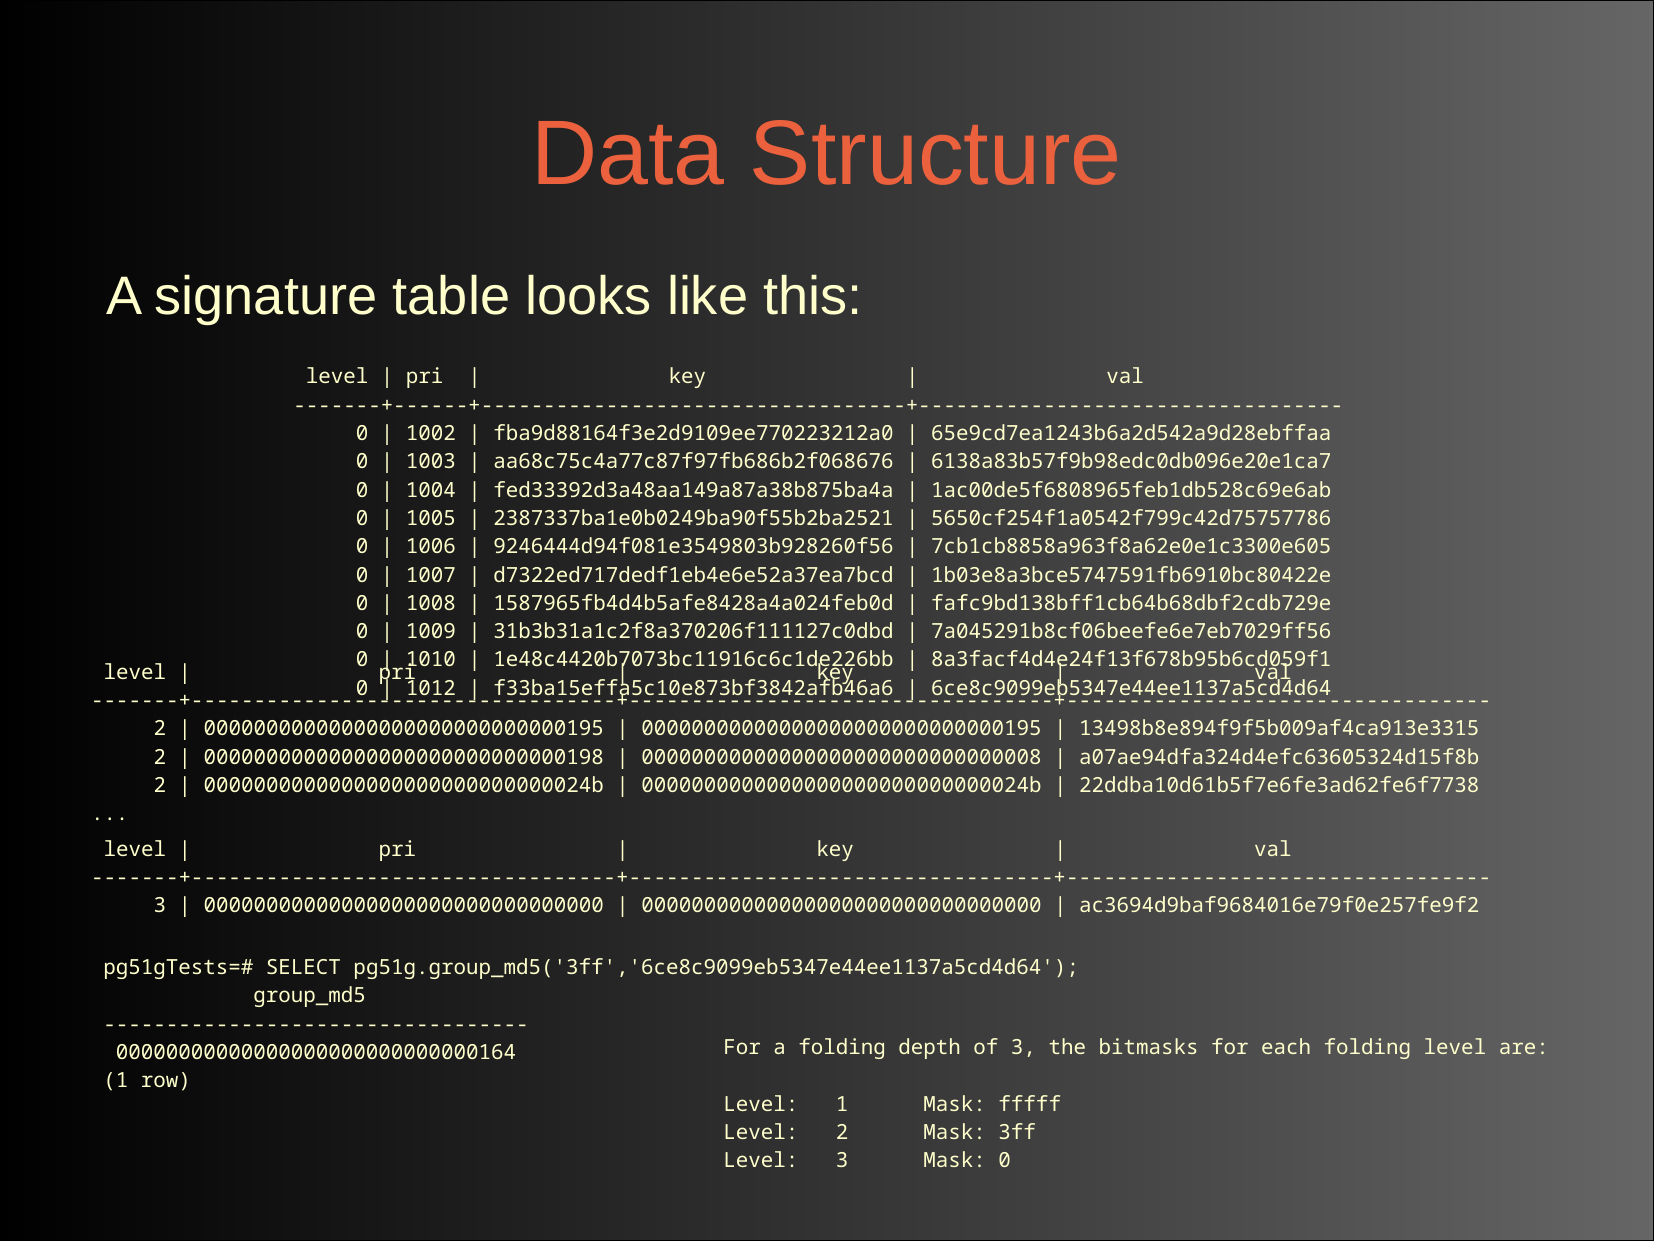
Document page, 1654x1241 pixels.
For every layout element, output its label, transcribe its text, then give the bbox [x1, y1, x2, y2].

text_box level | pri | key | val -------+----------------------------------+----------------------------------+---------------------------------- 3 | 00000000000000000000000000000000 | 00000000000000000000000000000000 | ac3694d9baf9684016e79f0e257fe9f2 [76, 826, 1506, 939]
text_box pg51gTests=# SELECT pg51g.group_md5('3ff','6ce8c9099eb5347e44ee1137a5cd4d64'); group_md5 ---------------------------------- 00000000000000000000000000000164 (1 row) [88, 944, 1602, 1093]
title Data Structure [82, 56, 1571, 250]
text_box level | pri | key | val -------+----------------------------------+----------------------------------+---------------------------------- 2 | 00000000000000000000000000000195 | 00000000000000000000000000000195 | 13498b8e894f9f5b009af4ca913e3315 2 | 00000000000000000000000000000198 | 00000000000000000000000000000008 | a07ae94dfa324d4efc63605324d15f8b 2 | 0000000000000000000000000000024b | 0000000000000000000000000000024b | 22ddba10d61b5f7e6fe3ad62fe6f7738 ... [76, 649, 1506, 826]
list A signature table looks like this: [88, 265, 1577, 944]
text_box For a folding depth of 3, the bitmasks for each folding level are: Level: 1 Mask: fffff Level: 2 Mask: 3ff Level: 3 Mask: 0 [708, 1025, 1565, 1186]
text_box level | pri | key | val -------+------+----------------------------------+---------------------------------- 0 | 1002 | fba9d88164f3e2d9109ee770223212a0 | 65e9cd7ea1243b6a2d542a9d28ebffaa 0 | 1003 | aa68c75c4a77c87f97fb686b2f068676 | 6138a83b57f9b98edc0db096e20e1ca7 0 | 1004 | fed33392d3a48aa149a87a38b875ba4a | 1ac00de5f6808965feb1db528c69e6ab 0 | 1005 | 2387337ba1e0b0249ba90f55b2ba2521 | 5650cf254f1a0542f799c42d75757786 0 | 1006 | 9246444d94f081e3549803b928260f56 | 7cb1cb8858a963f8a62e0e1c3300e605 0 | 1007 | d7322ed717dedf1eb4e6e52a37ea7bcd | 1b03e8a3bce5747591fb6910bc80422e 0 | 1008 | 1587965fb4d4b5afe8428a4a024feb0d | fafc9bd138bff1cb64b68dbf2cdb729e 0 | 1009 | 31b3b31a1c2f8a370206f111127c0dbd | 7a045291b8cf06beefe6e7eb7029ff56 0 | 1010 | 1e48c4420b7073bc11916c6c1de226bb | 8a3facf4d4e24f13f678b95b6cd059f1 0 | 1012 | f33ba15effa5c10e873bf3842afb46a6 | 6ce8c9099eb5347e44ee1137a5cd4d64 [278, 354, 1359, 649]
